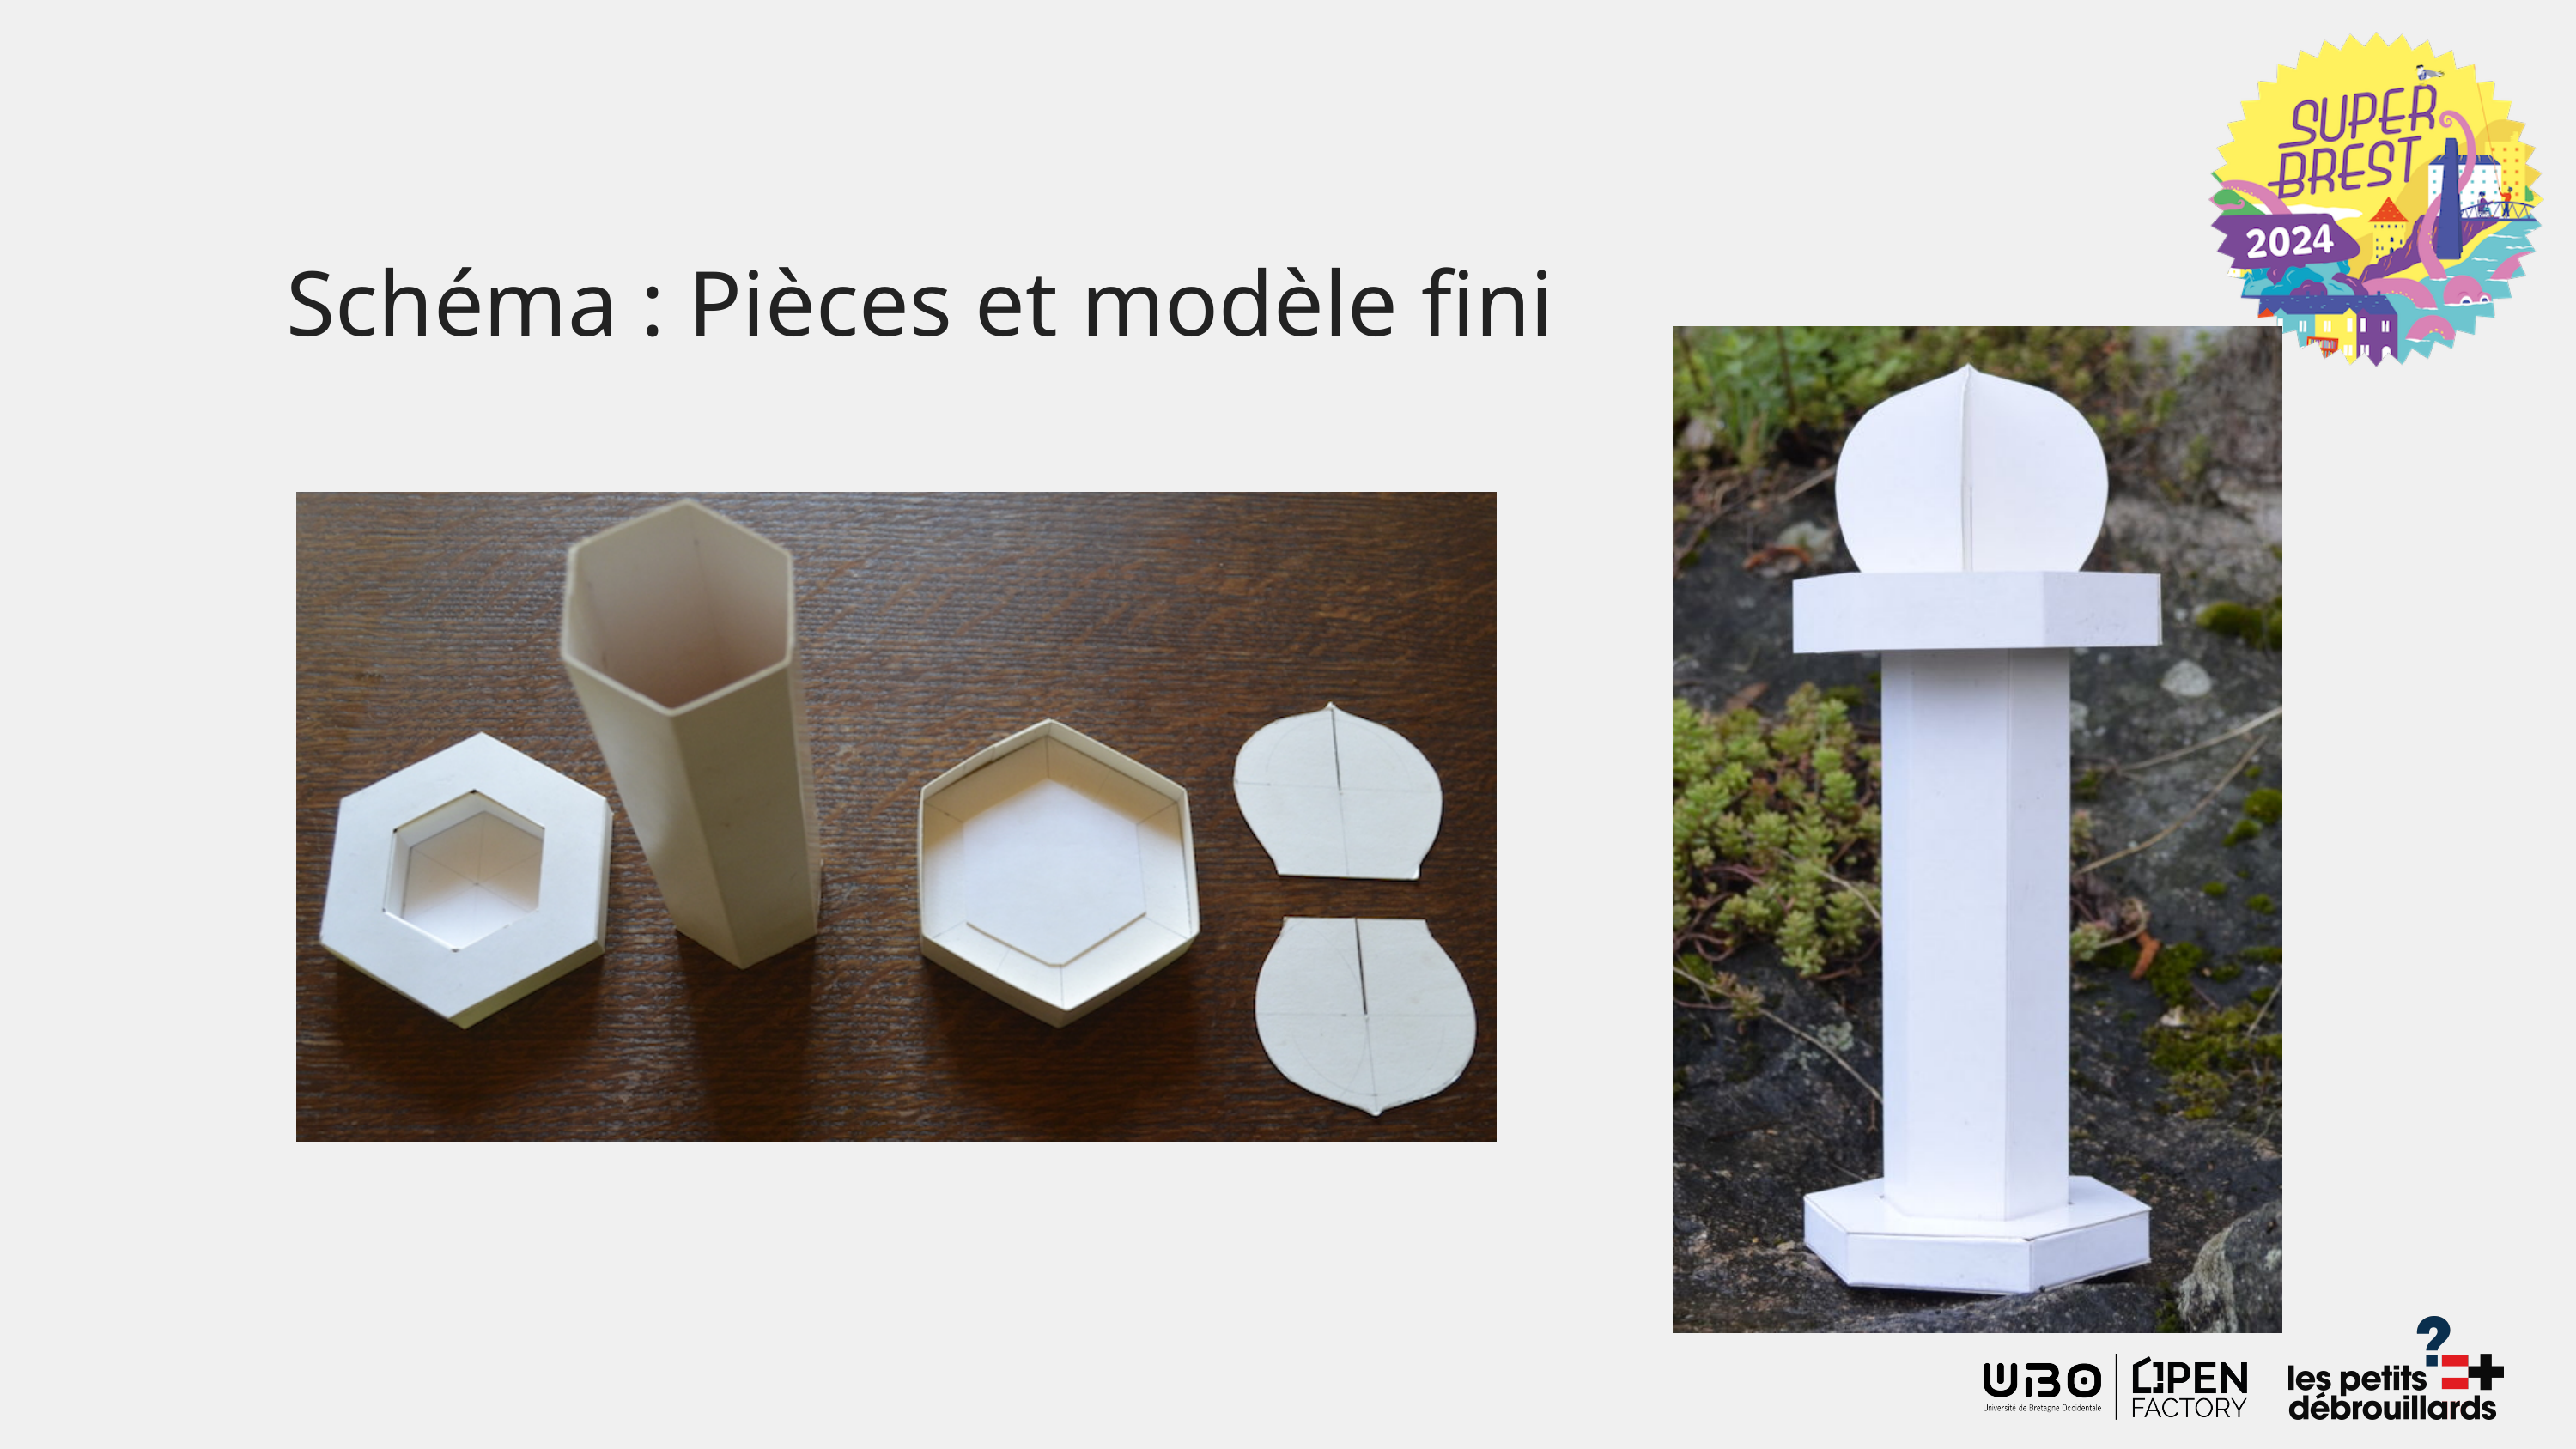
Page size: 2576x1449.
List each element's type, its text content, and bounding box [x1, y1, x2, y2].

picture [1673, 0, 2576, 1333]
picture [1984, 1354, 2247, 1420]
picture [296, 492, 1497, 1142]
picture [2288, 1316, 2504, 1420]
text_box Schéma : Pièces et modèle fini [273, 168, 1783, 434]
